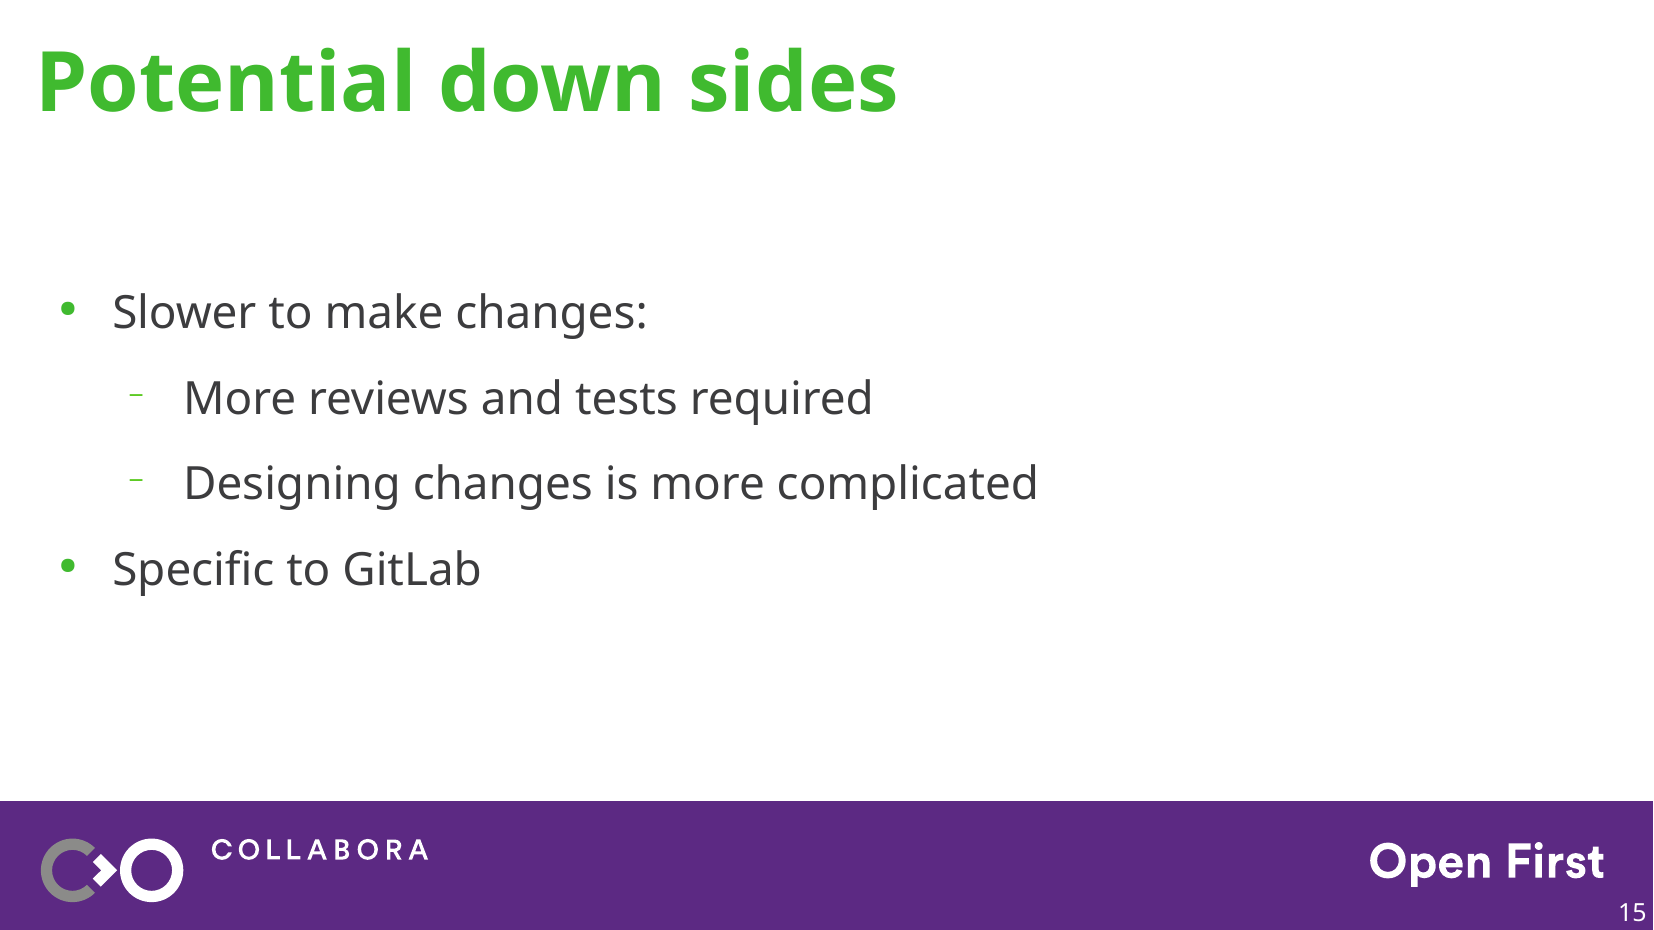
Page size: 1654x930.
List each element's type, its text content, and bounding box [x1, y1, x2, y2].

title Potential down sides [35, 28, 1608, 192]
list Slower to make changes: More reviews and tests required Designing changes is more complicated Specific to GitLab [41, 255, 1613, 899]
